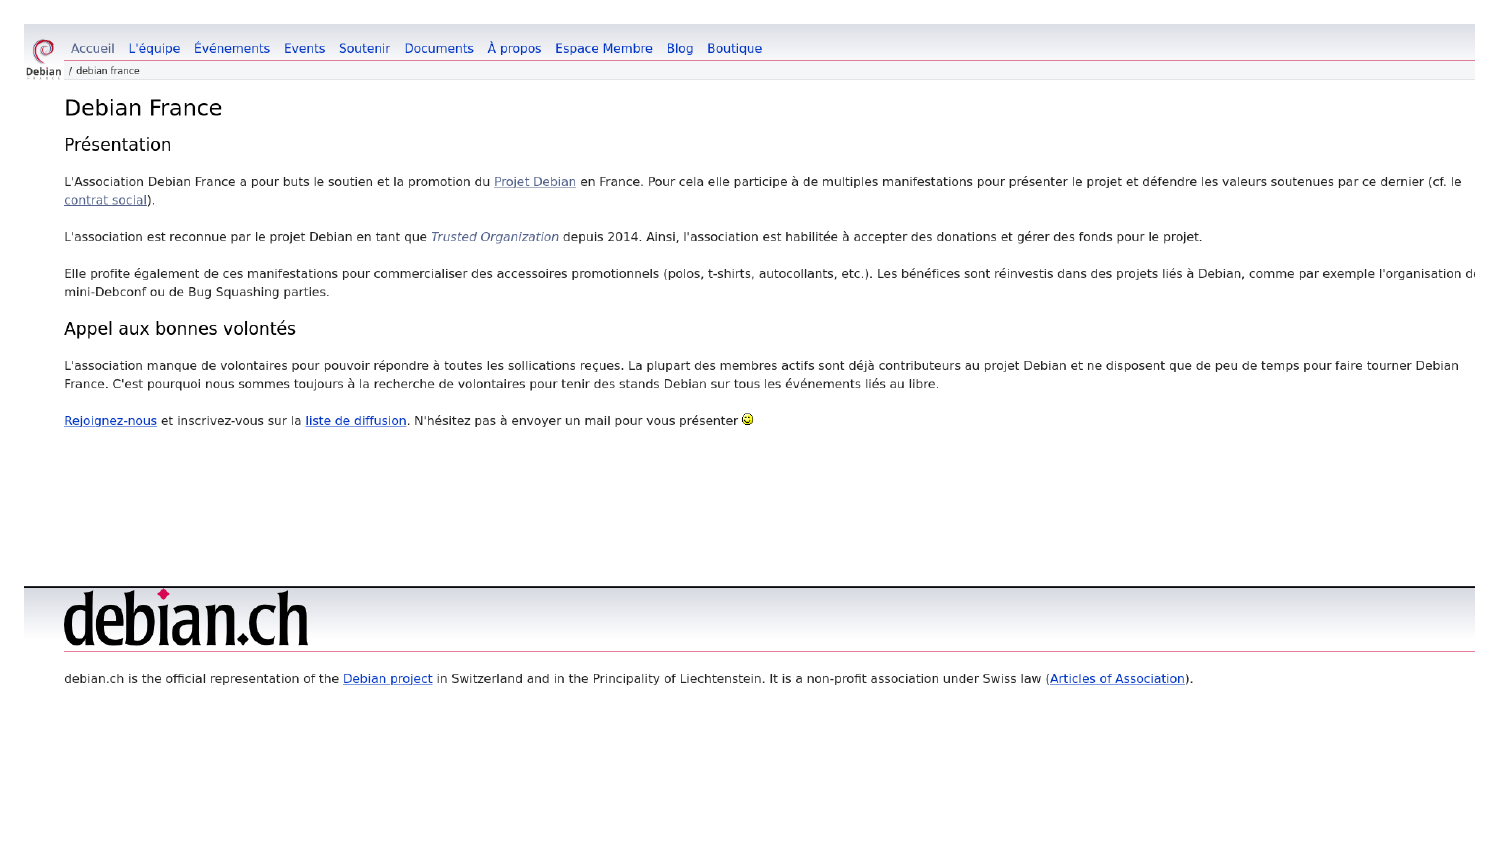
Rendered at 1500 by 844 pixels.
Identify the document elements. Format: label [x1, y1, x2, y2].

picture [24, 586, 1475, 701]
picture [24, 24, 1475, 440]
